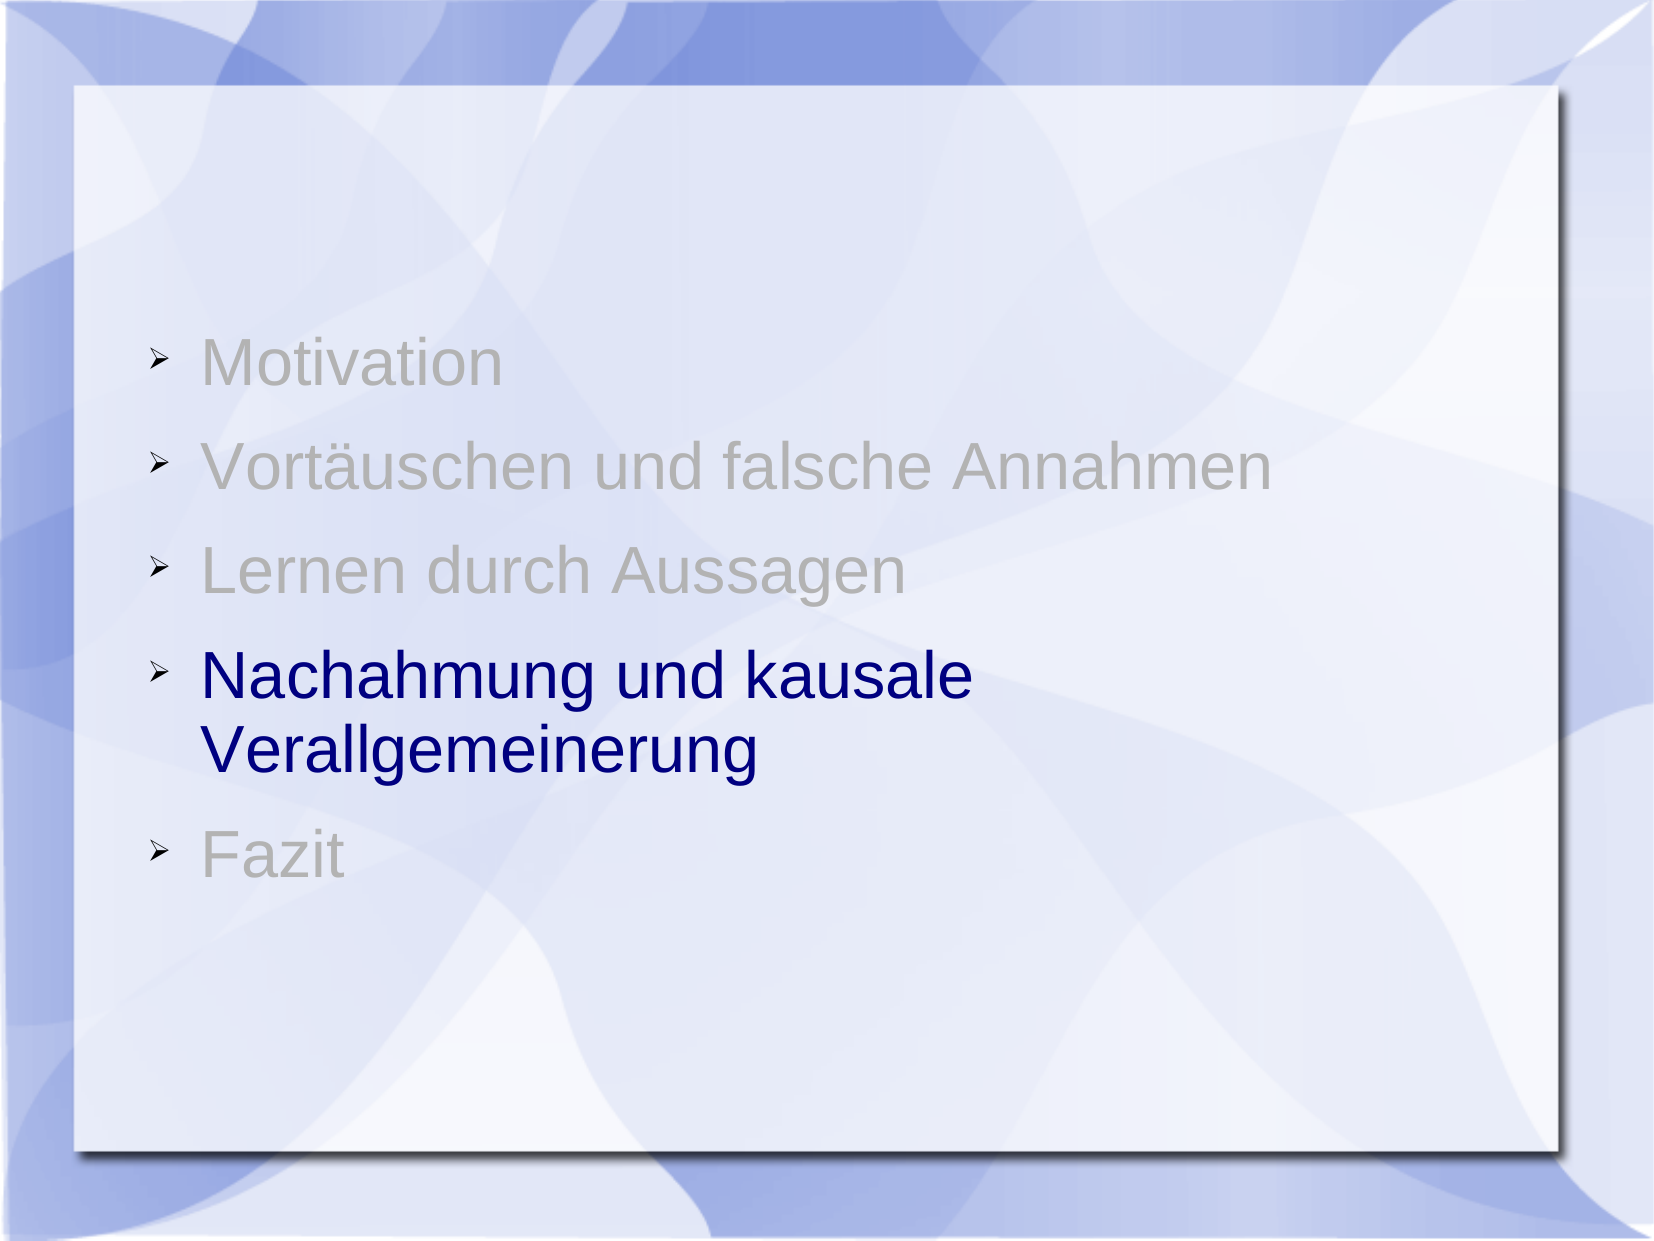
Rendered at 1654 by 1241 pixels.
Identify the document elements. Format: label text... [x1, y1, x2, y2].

picture [0, 0, 1654, 1241]
list Motivation Vortäuschen und falsche Annahmen Lernen durch Aussagen Nachahmung und kausale Verallgemeinerung Fazit [129, 324, 1489, 960]
